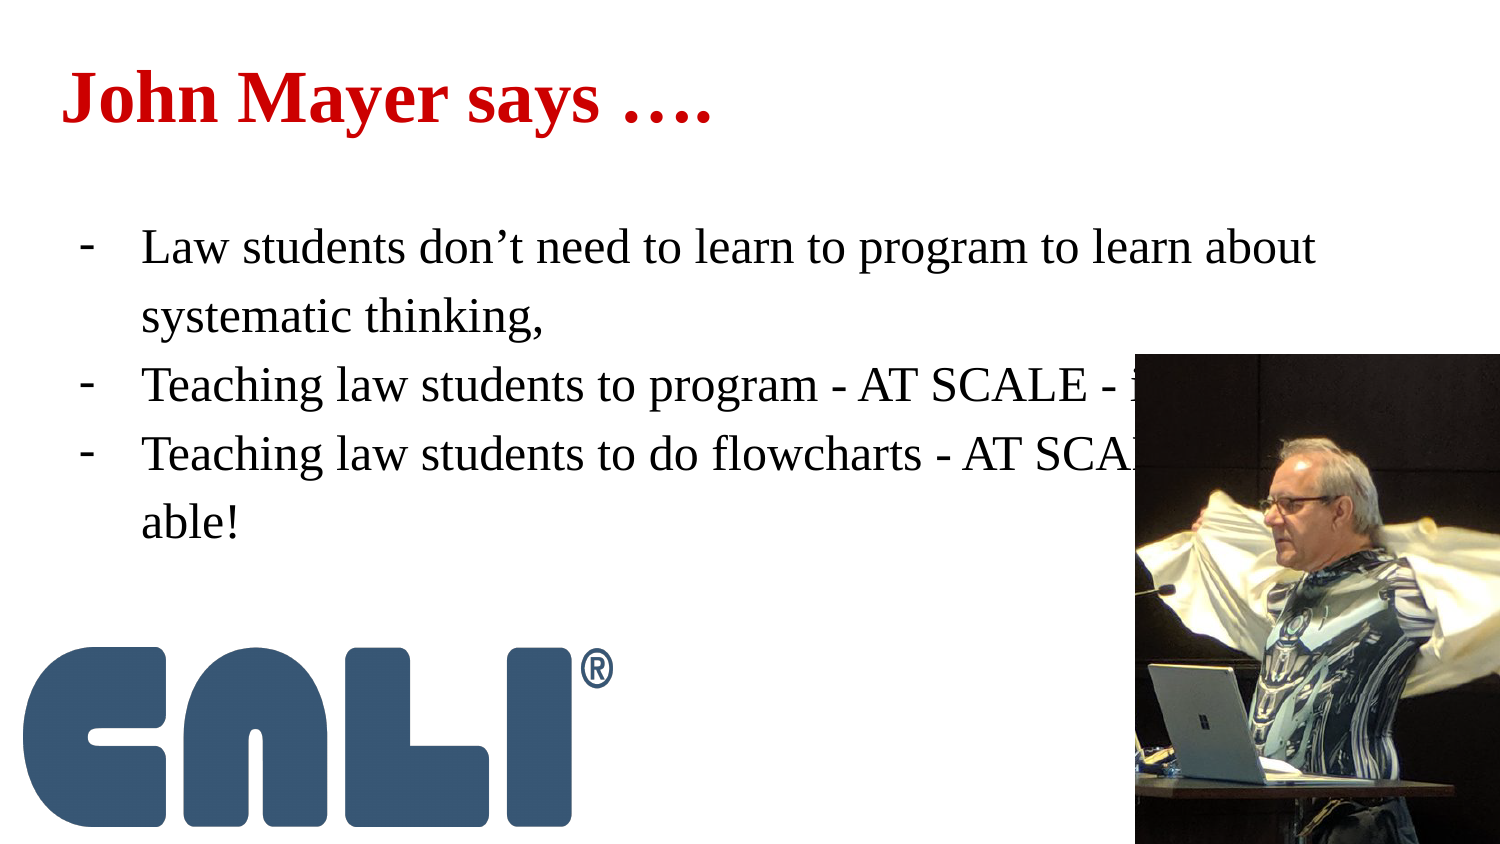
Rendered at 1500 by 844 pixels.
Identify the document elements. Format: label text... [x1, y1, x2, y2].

title John Mayer says …. [45, 32, 1444, 127]
picture [23, 647, 613, 827]
picture [1135, 354, 1500, 844]
list Law students don’t need to learn to program to learn about systematic thinking, Teaching law students to program - AT SCALE - is really hard Teaching law students to do flowcharts - AT SCALE - is do-able! [51, 189, 1449, 750]
